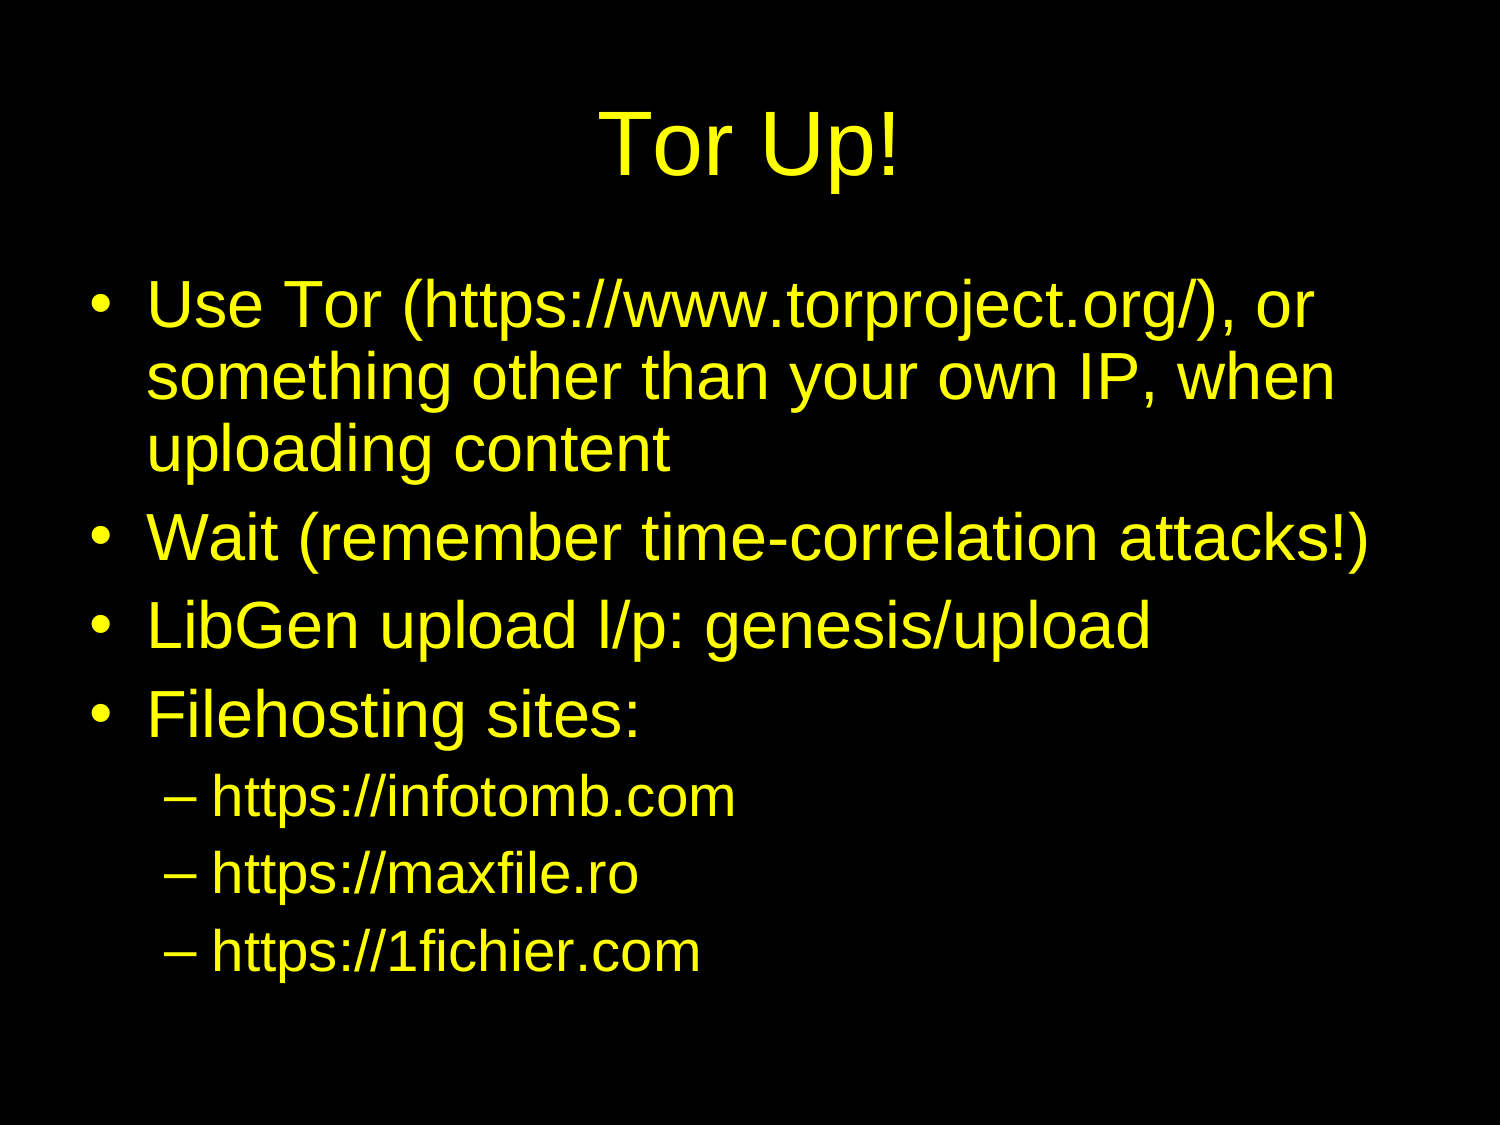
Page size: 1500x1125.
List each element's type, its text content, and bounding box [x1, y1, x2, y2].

title Tor Up! [75, 45, 1426, 233]
list Use Tor (https://www.torproject.org/), or something other than your own IP, when uploading content Wait (remember time-correlation attacks!) LibGen upload l/p: genesis/upload Filehosting sites: https://infotomb.com https://maxfile.ro https://1fichier.com [75, 262, 1426, 1072]
